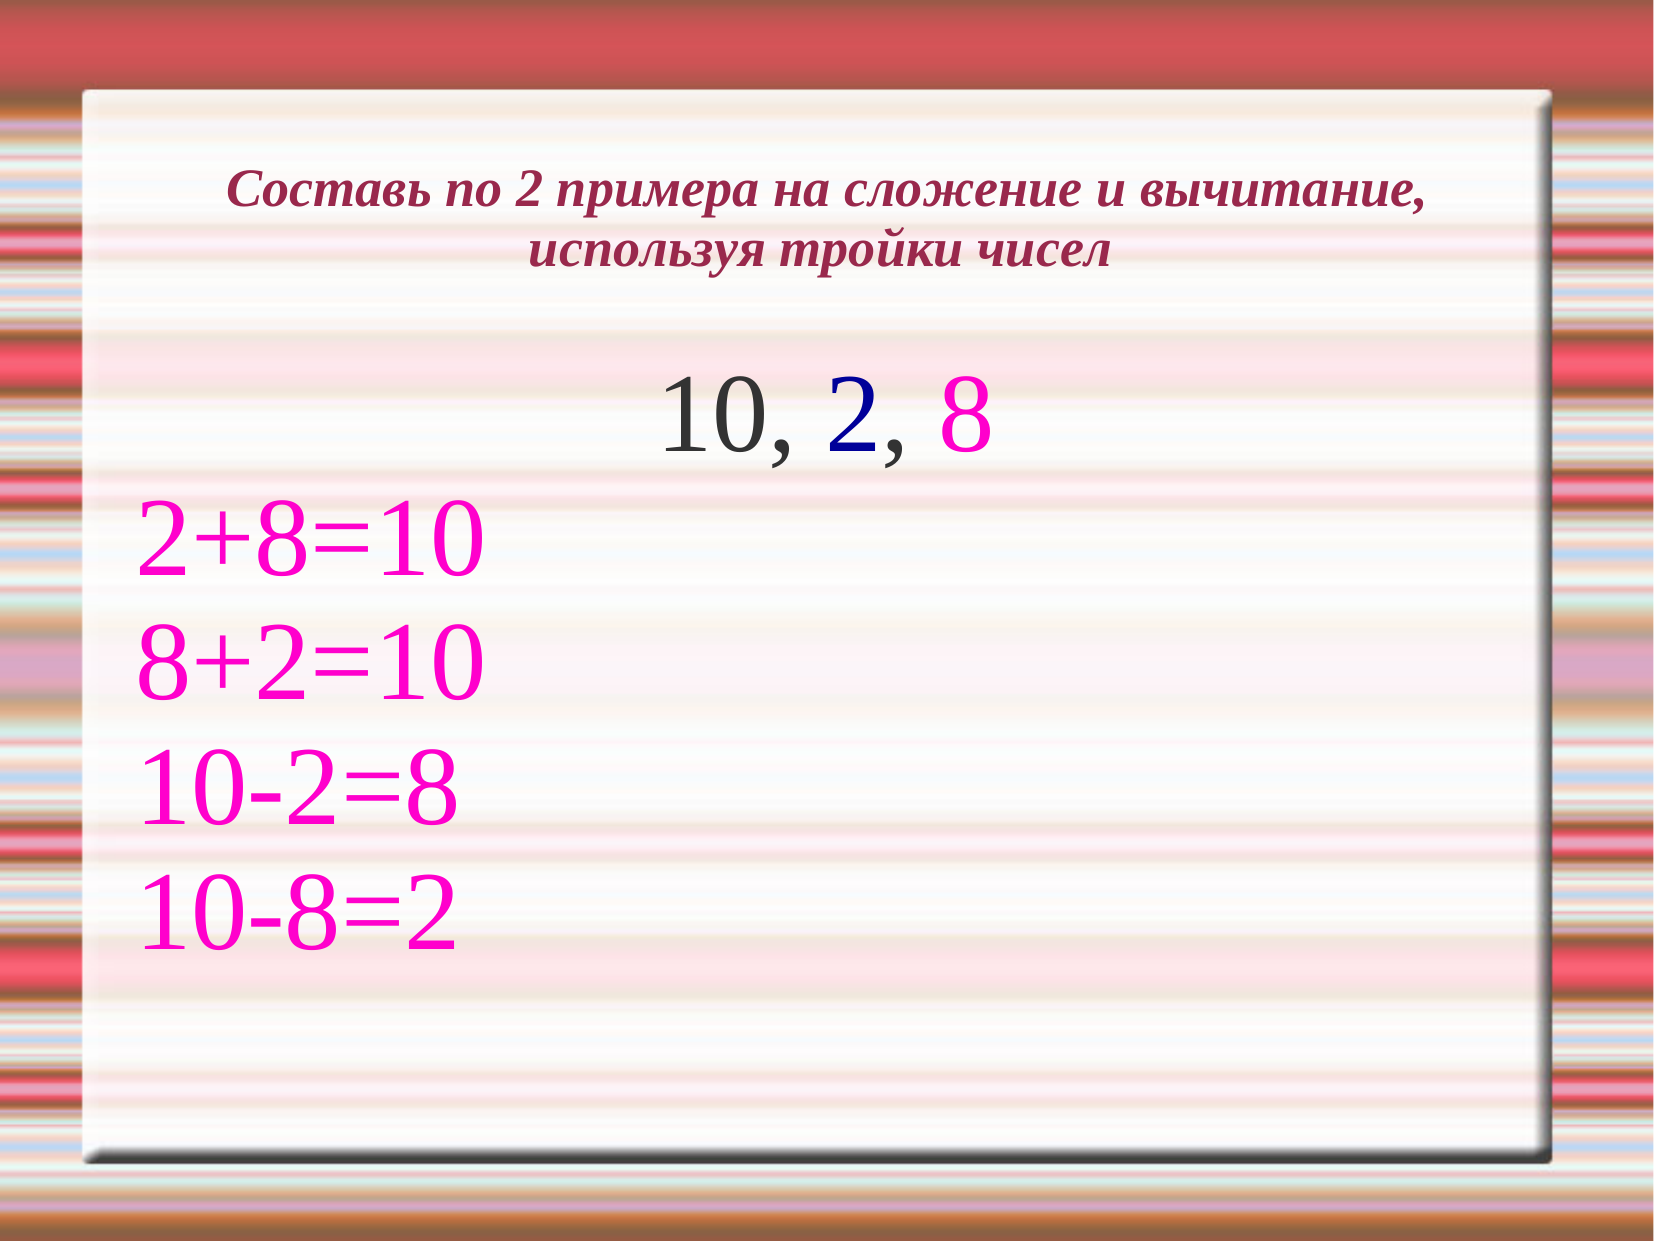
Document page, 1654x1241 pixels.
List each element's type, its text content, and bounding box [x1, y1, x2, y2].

picture [0, 0, 1654, 1241]
list 10, 2, 8 2+8=10 8+2=10 10-2=8 10-8=2 [134, 350, 1516, 1132]
title Составь по 2 примера на сложение и вычитание, используя тройки чисел [121, 114, 1534, 322]
